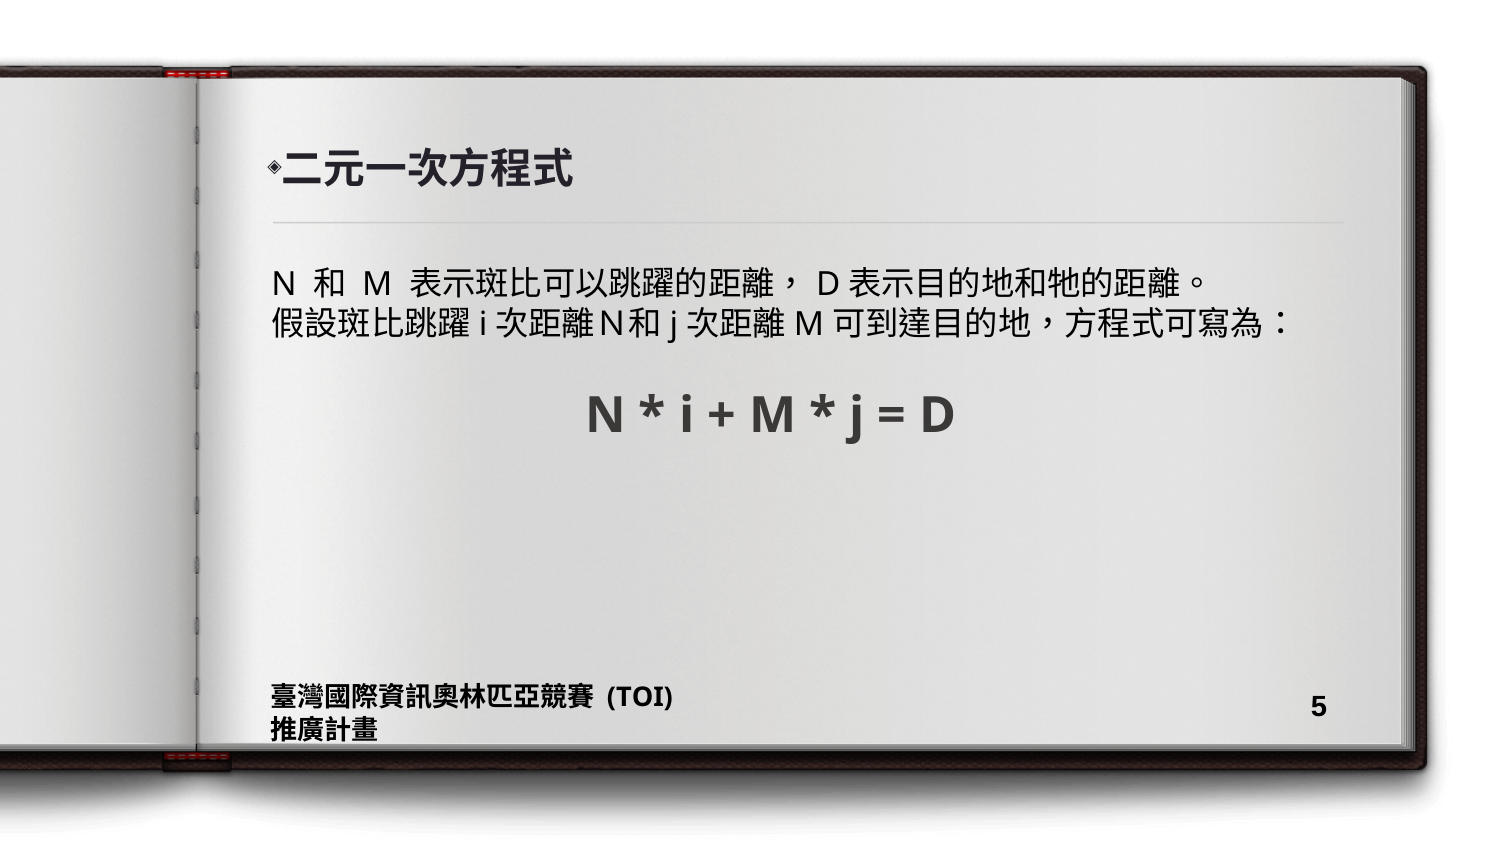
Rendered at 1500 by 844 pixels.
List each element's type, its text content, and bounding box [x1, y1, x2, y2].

text_box N 和 M 表示斑比可以跳躍的距離，D表示目的地和牠的距離。 假設斑比跳躍i次距離Ｎ和j次距離M可到達目的地，方程式可寫為： N * i + M * j = D [256, 255, 1285, 628]
text_box [1295, 672, 1386, 737]
text_box 二元一次方程式 [252, 126, 746, 216]
